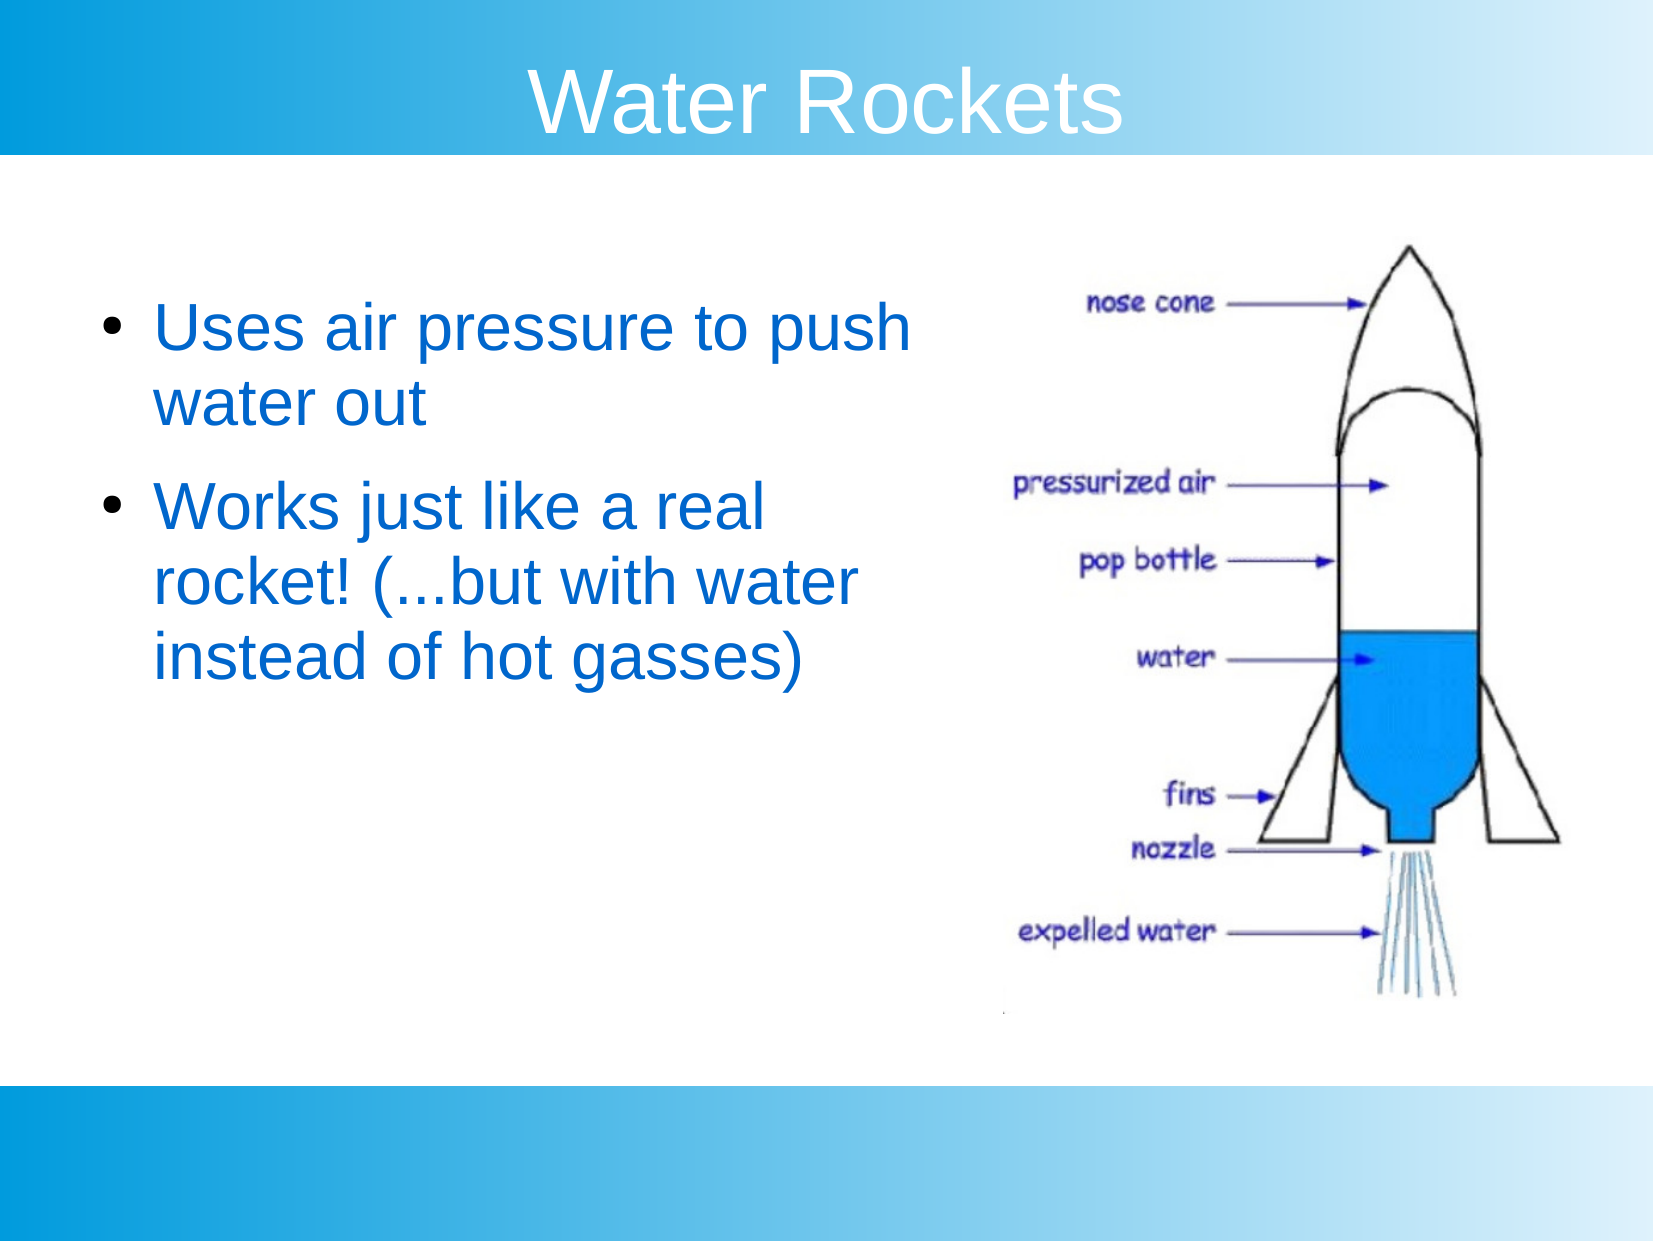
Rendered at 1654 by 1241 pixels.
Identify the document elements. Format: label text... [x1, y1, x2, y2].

picture [1003, 236, 1571, 1014]
title Water Rockets [82, 49, 1571, 155]
list Uses air pressure to push water out Works just like a real rocket! (...but with water instead of hot gasses) [82, 290, 1003, 1010]
